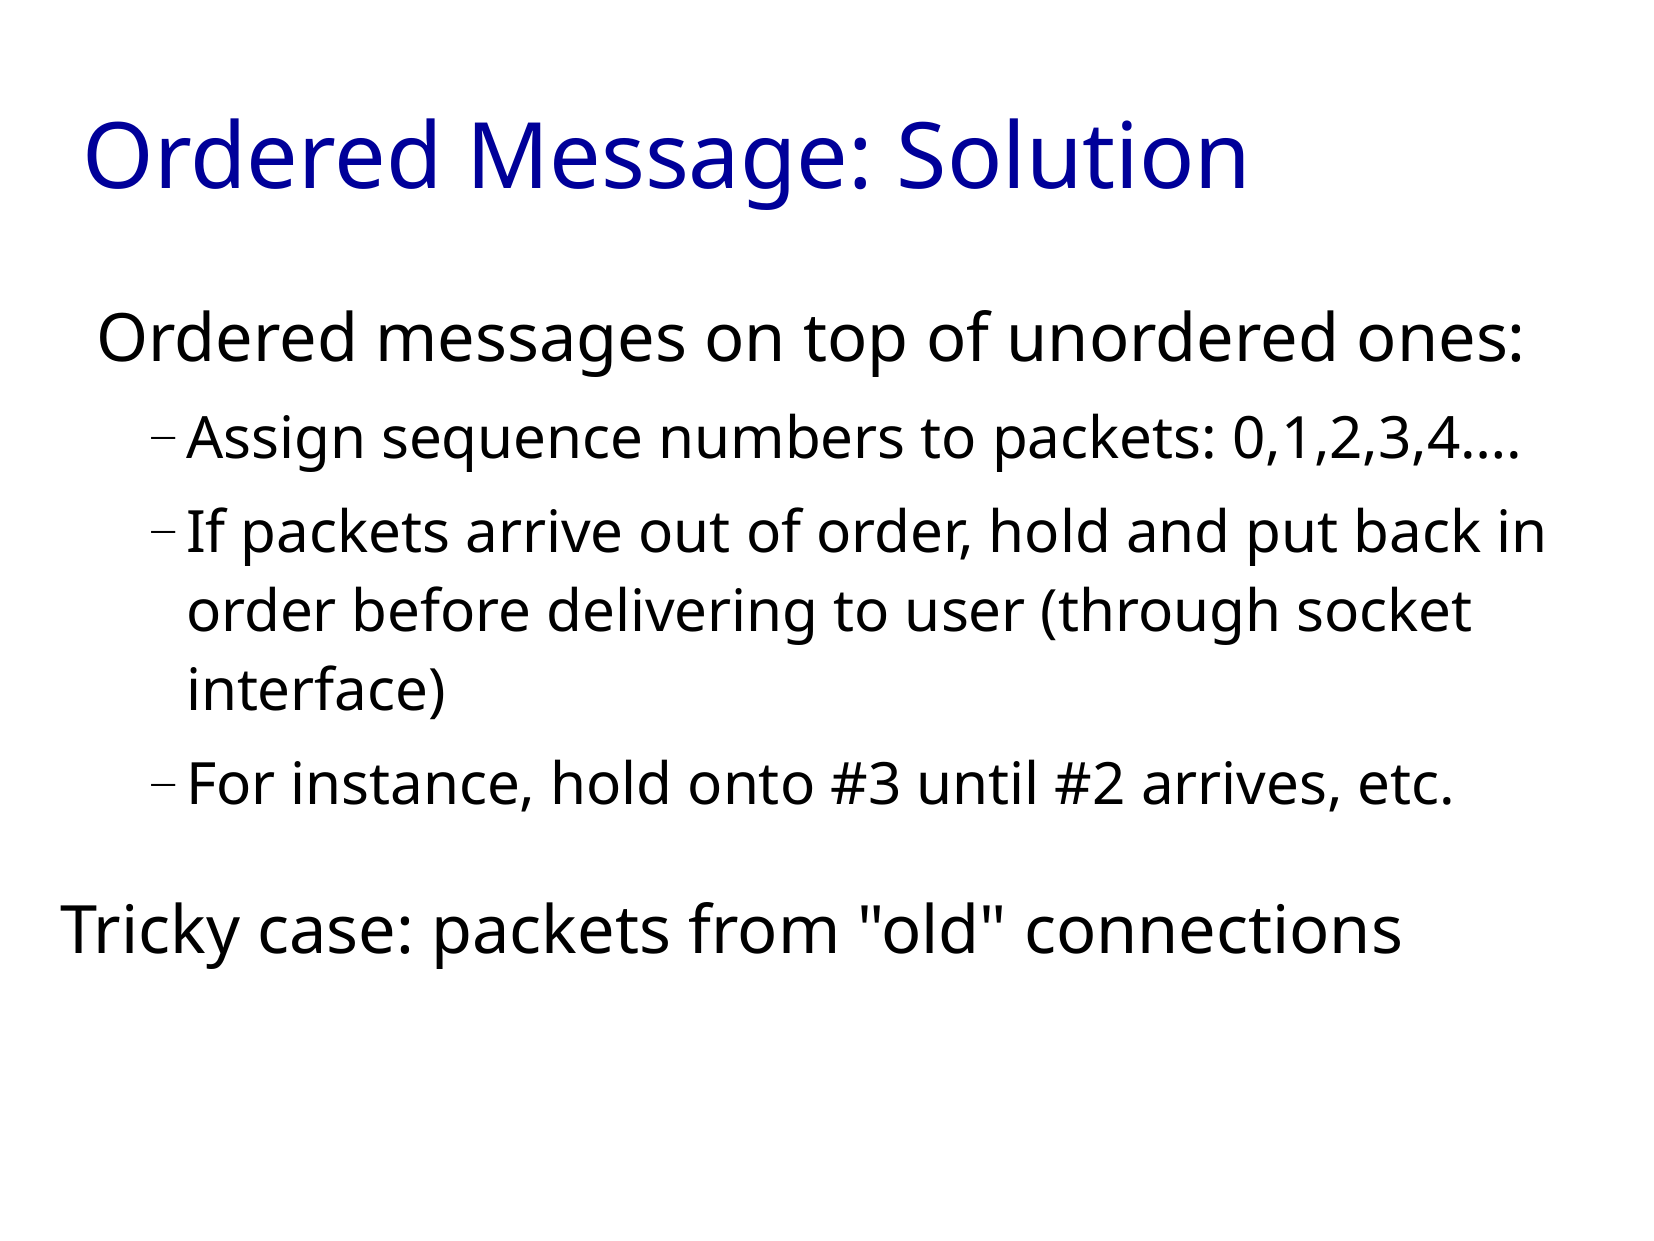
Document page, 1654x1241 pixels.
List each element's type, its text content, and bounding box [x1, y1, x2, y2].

title Ordered Message: Solution [82, 49, 1571, 257]
list Ordered messages on top of unordered ones: Assign sequence numbers to packets: 0,1,2,3,4…. If packets arrive out of order, hold and put back in order before delivering to user (through socket interface) For instance, hold onto #3 until #2 arrives, etc. Tricky case: packets from "old" connections [60, 290, 1571, 1096]
